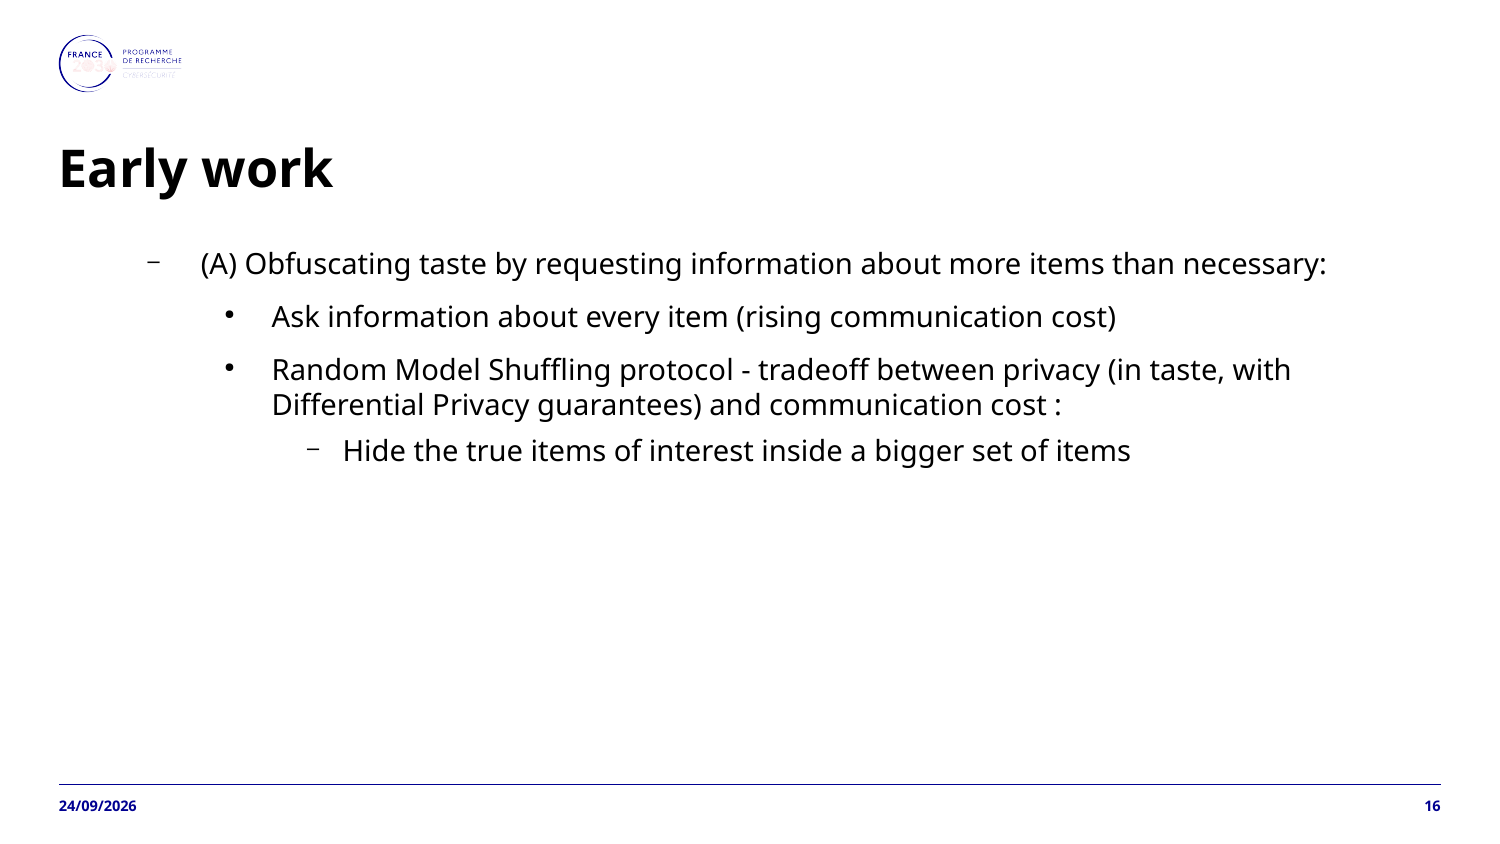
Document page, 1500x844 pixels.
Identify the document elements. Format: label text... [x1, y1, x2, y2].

slide_number 23 [1364, 784, 1441, 830]
slide_number 26/01/2024 [59, 784, 260, 830]
title Early work [59, 142, 1441, 232]
list (A) Obfuscating taste by requesting information about more items than necessary: Ask information about every item (rising communication cost) Random Model Shuffling protocol - tradeoff between privacy (in taste, with Differential Privacy guarantees) and communication cost : Hide the true items of interest inside a bigger set of items [59, 118, 1442, 739]
picture [46, 22, 194, 105]
